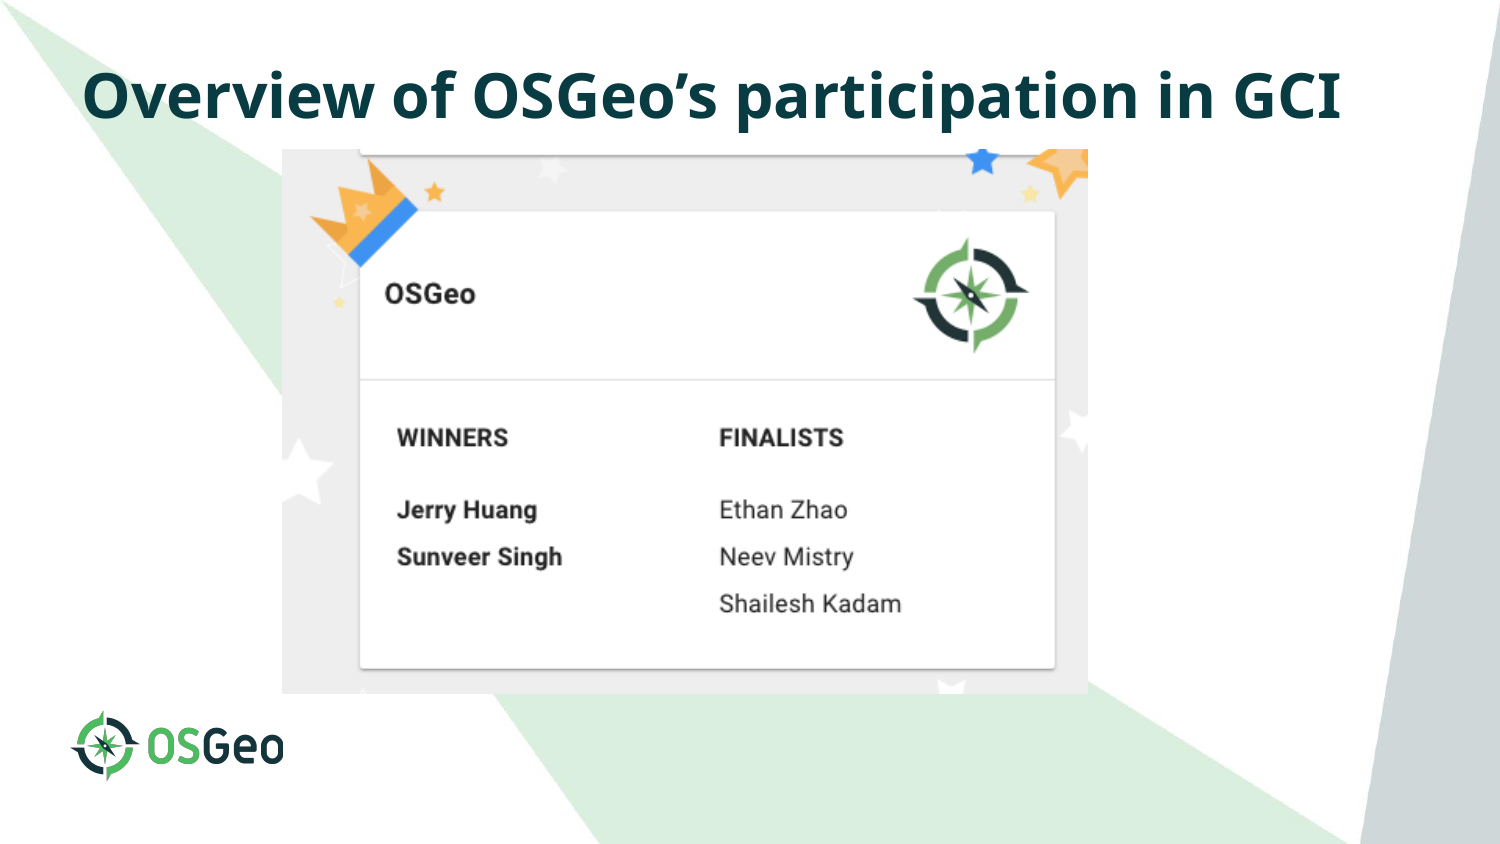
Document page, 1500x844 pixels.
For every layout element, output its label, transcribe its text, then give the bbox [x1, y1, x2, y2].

picture [0, 0, 1500, 844]
title Overview of OSGeo’s participation in GCI [70, 13, 1394, 131]
